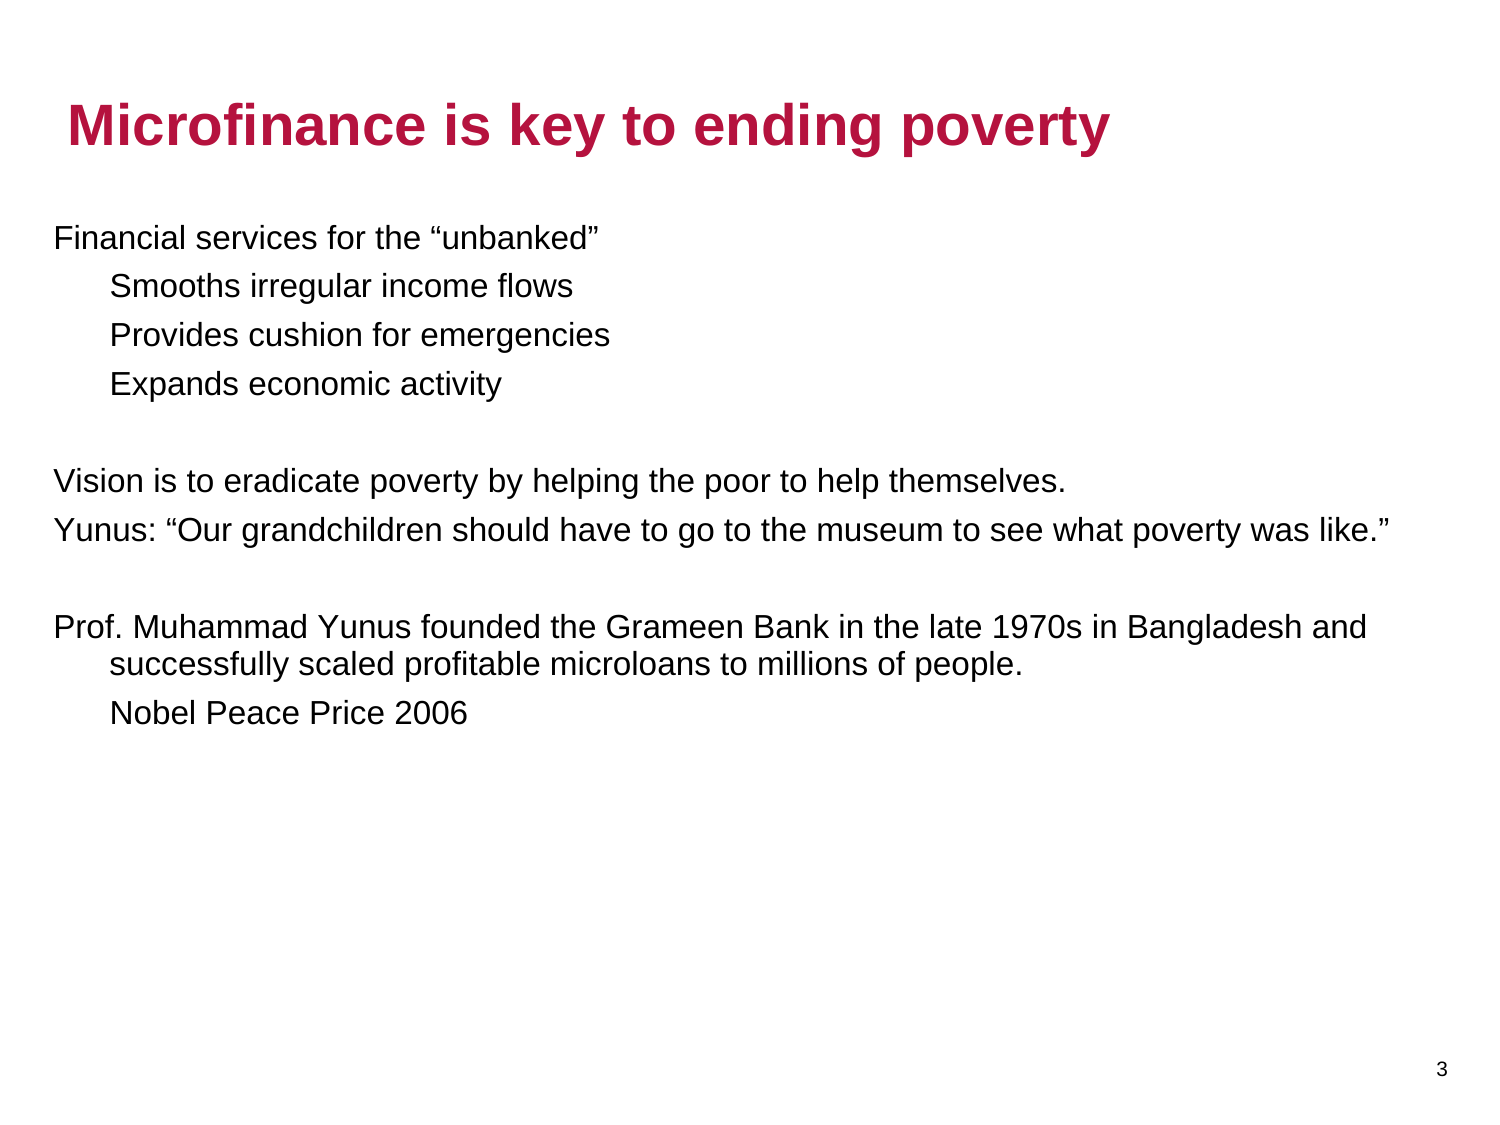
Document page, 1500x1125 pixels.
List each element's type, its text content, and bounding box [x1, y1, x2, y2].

title Microfinance is key to ending poverty [53, 59, 1447, 200]
list Financial services for the “unbanked” Smooths irregular income flows Provides cushion for emergencies Expands economic activity Vision is to eradicate poverty by helping the poor to help themselves. Yunus: “Our grandchildren should have to go to the museum to see what poverty was like.” Prof. Muhammad Yunus founded the Grameen Bank in the late 1970s in Bangladesh and successfully scaled profitable microloans to millions of people. Nobel Peace Price 2006 [53, 219, 1426, 899]
